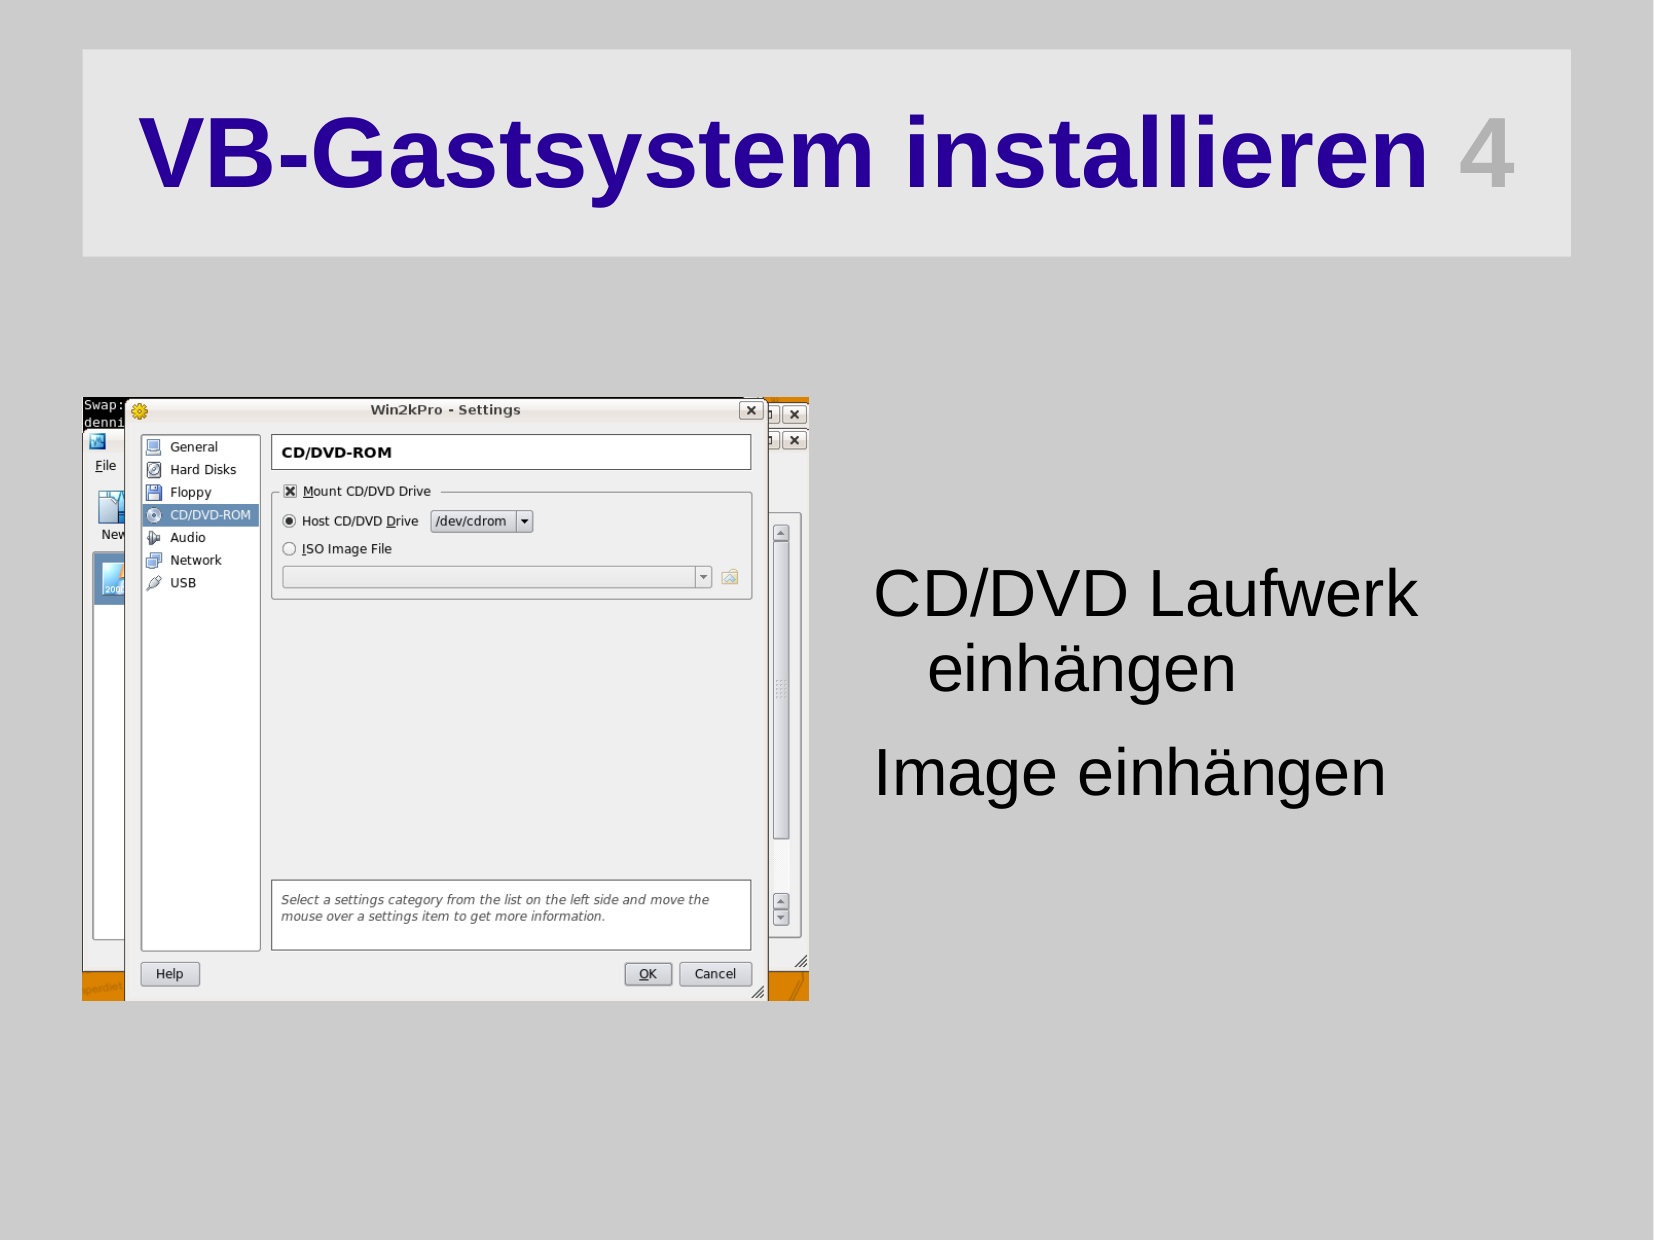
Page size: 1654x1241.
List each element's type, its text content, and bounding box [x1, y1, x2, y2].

list CD/DVD Laufwerk einhängen Image einhängen [856, 555, 1583, 857]
title VB-Gastsystem installieren 4 [82, 49, 1571, 257]
picture [82, 397, 809, 1001]
